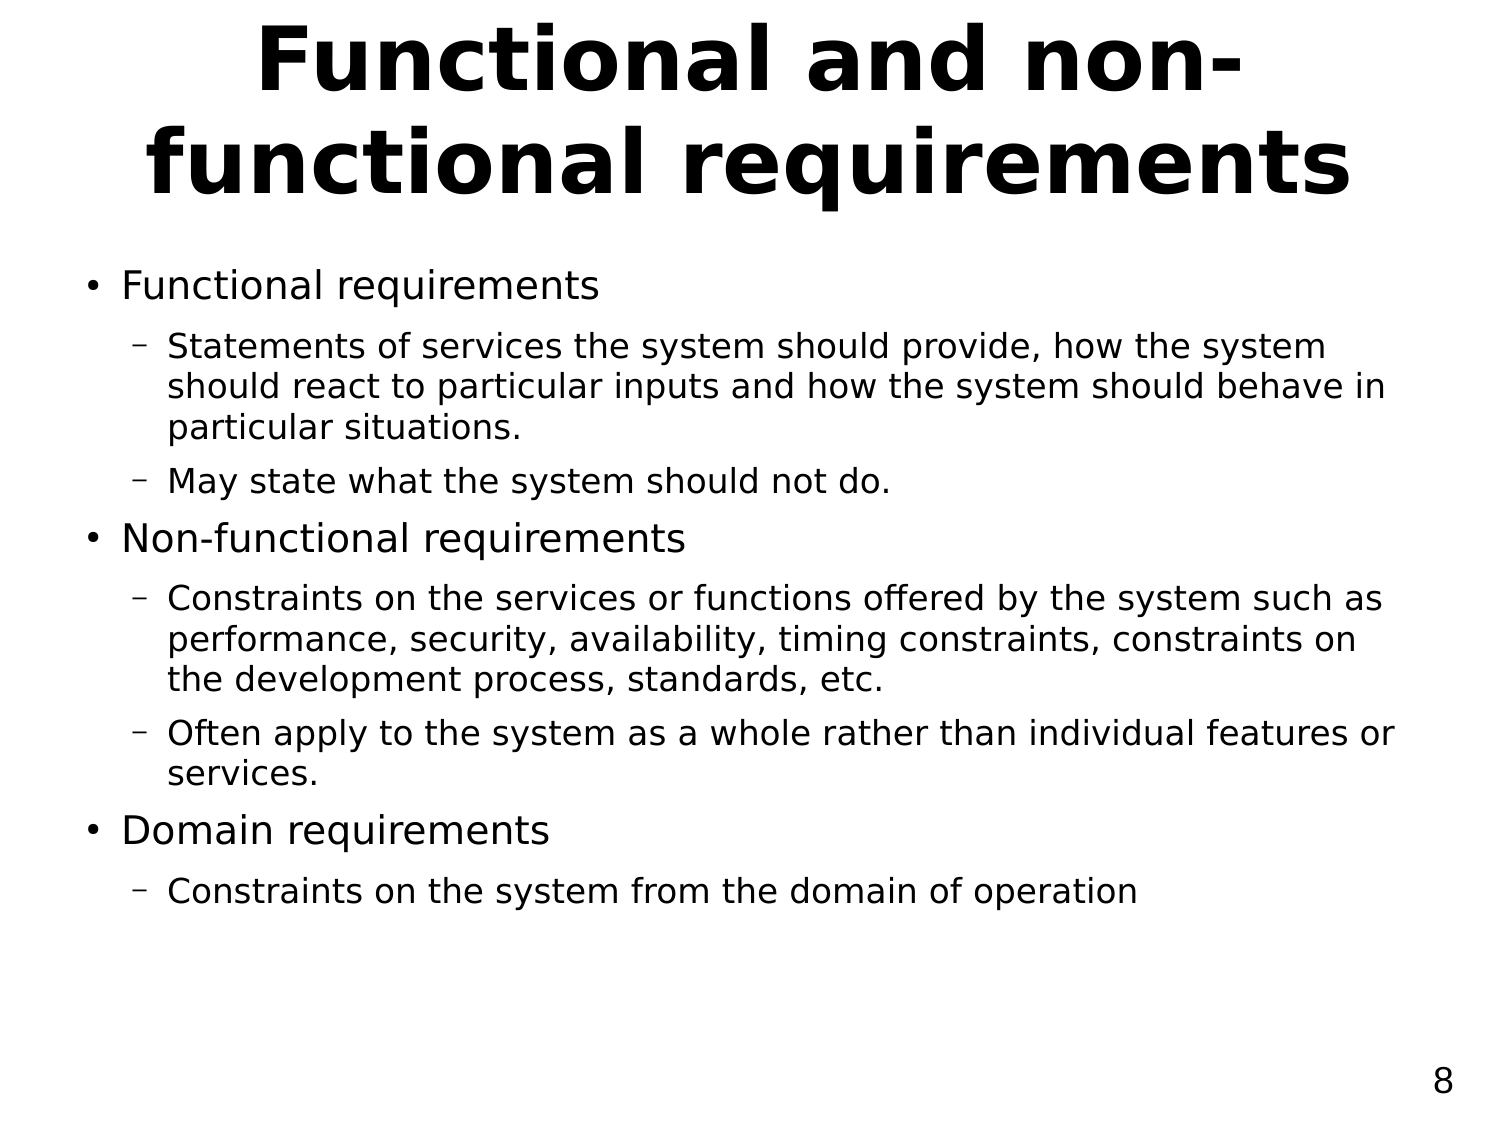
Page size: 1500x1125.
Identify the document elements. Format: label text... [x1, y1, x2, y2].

title Functional and non-functional requirements [75, 7, 1425, 214]
list Functional requirements Statements of services the system should provide, how the system should react to particular inputs and how the system should behave in particular situations. May state what the system should not do. Non-functional requirements Constraints on the services or functions offered by the system such as performance, security, availability, timing constraints, constraints on the development process, standards, etc. Often apply to the system as a whole rather than individual features or services. Domain requirements Constraints on the system from the domain of operation [75, 263, 1425, 916]
